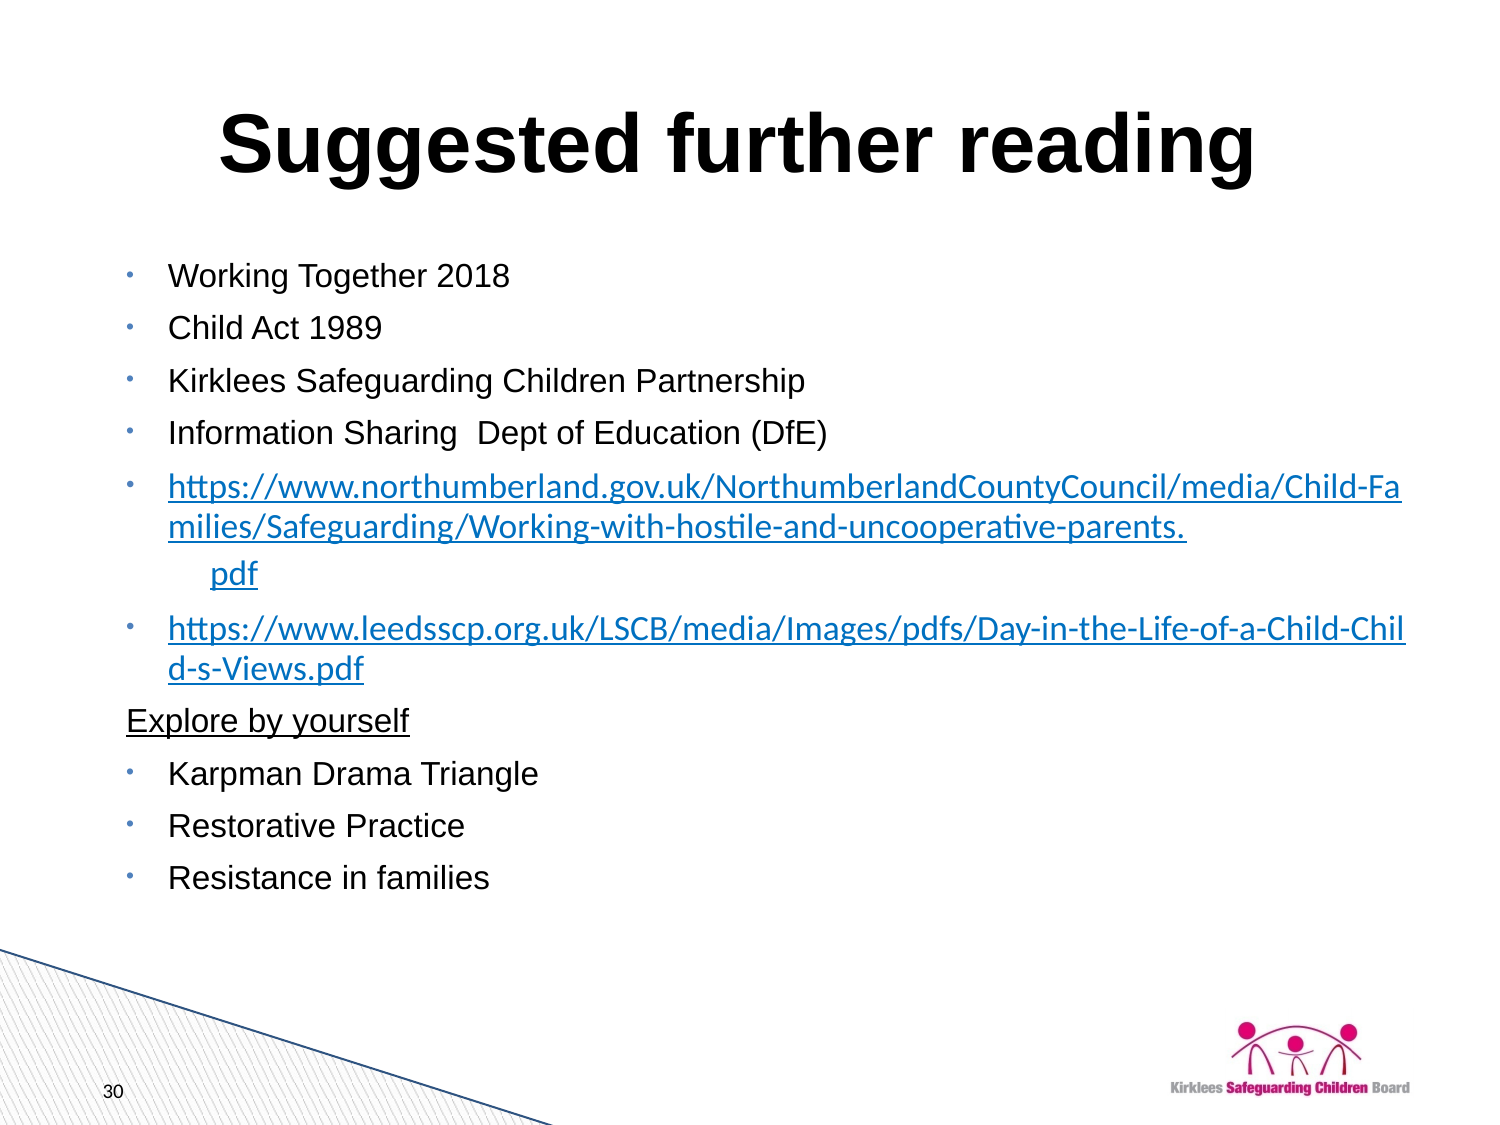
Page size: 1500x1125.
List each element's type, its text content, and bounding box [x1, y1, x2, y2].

text_box [87, 1050, 148, 1111]
list Working Together 2018 Child Act 1989 Kirklees Safeguarding Children Partnership Information Sharing Dept of Education (DfE) https://www.northumberland.gov.uk/NorthumberlandCountyCouncil/media/Child-Families/Safeguarding/Working-with-hostile-and-uncooperative-parents.pdf https://www.leedsscp.org.uk/LSCB/media/Images/pdfs/Day-in-the-Life-of-a-Child-Child-s-Views.pdf Explore by yourself Karpman Drama Triangle Restorative Practice Resistance in families [75, 243, 1426, 986]
title Suggested further reading [75, 45, 1426, 233]
